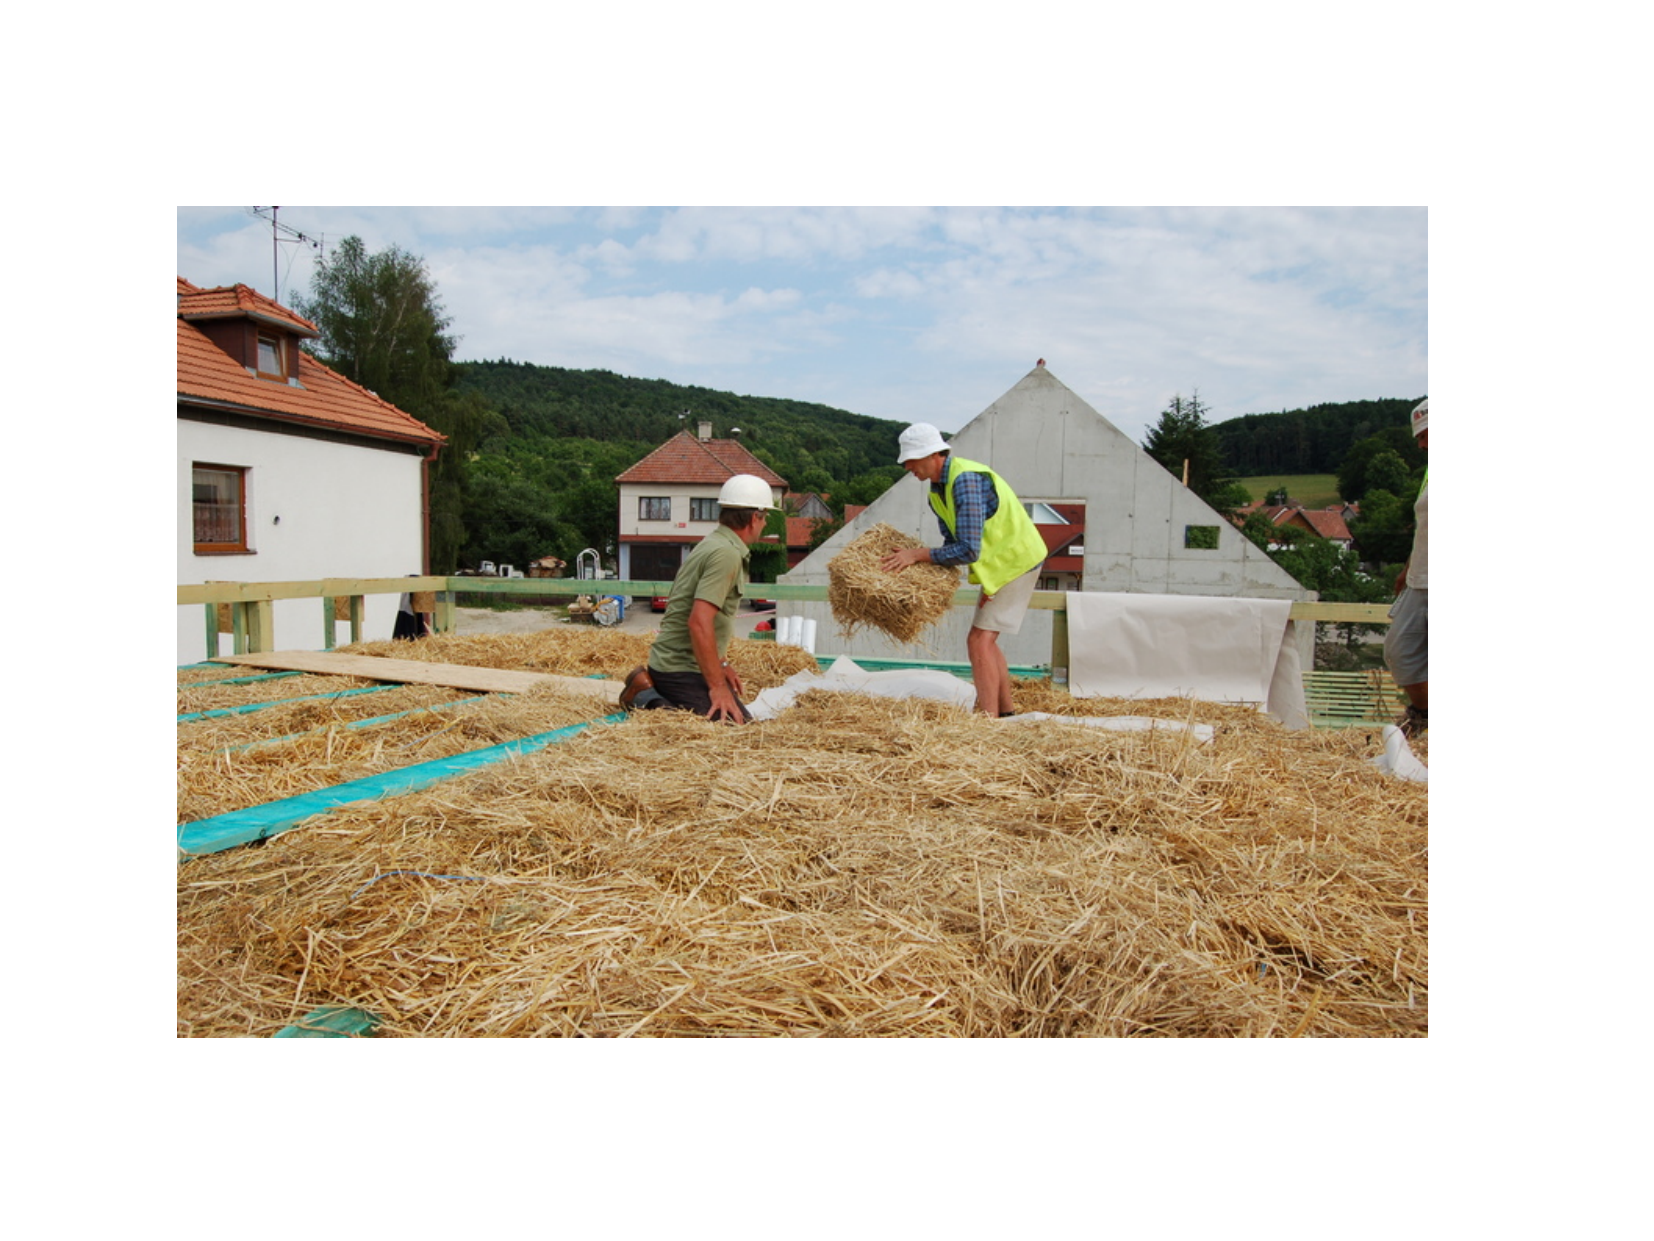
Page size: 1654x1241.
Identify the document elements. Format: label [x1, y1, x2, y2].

picture [177, 206, 1428, 1038]
